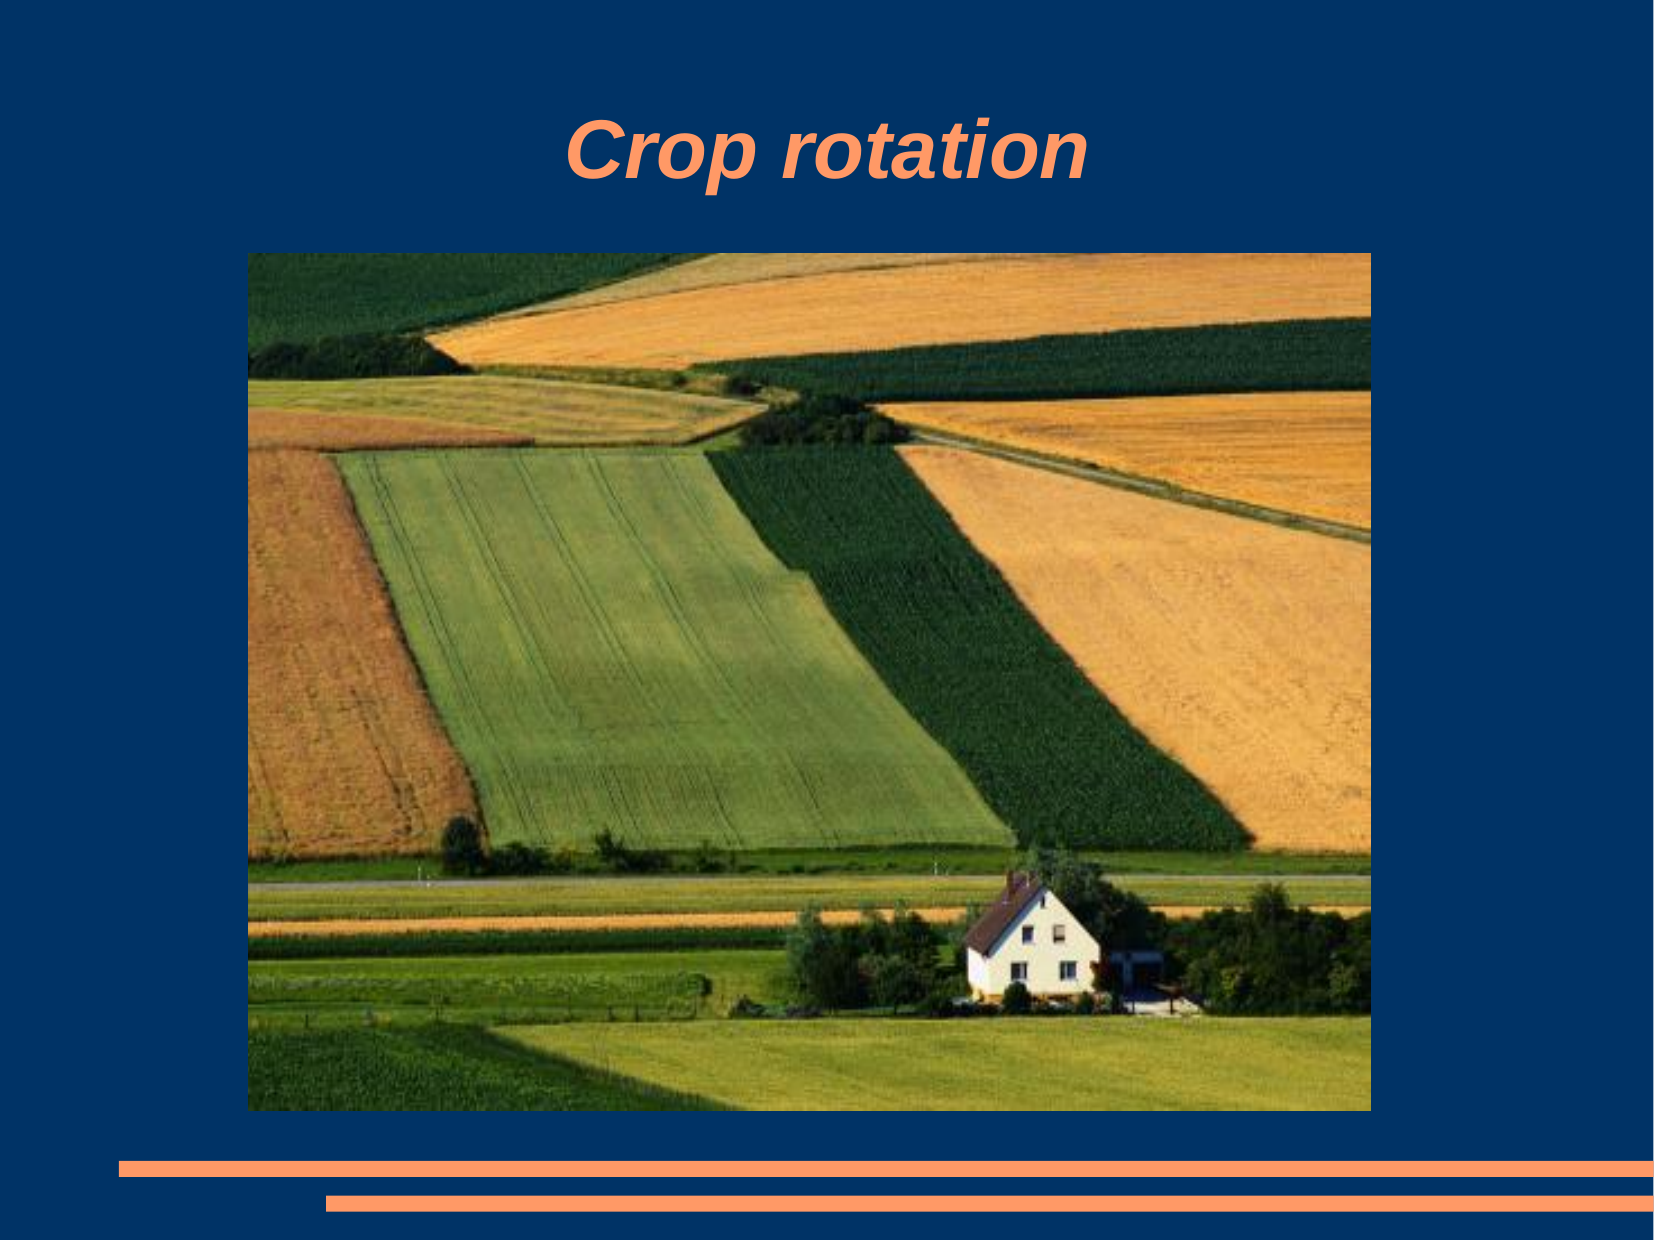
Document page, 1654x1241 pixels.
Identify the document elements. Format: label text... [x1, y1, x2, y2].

picture [248, 253, 1371, 1111]
title Crop rotation [121, 46, 1534, 254]
